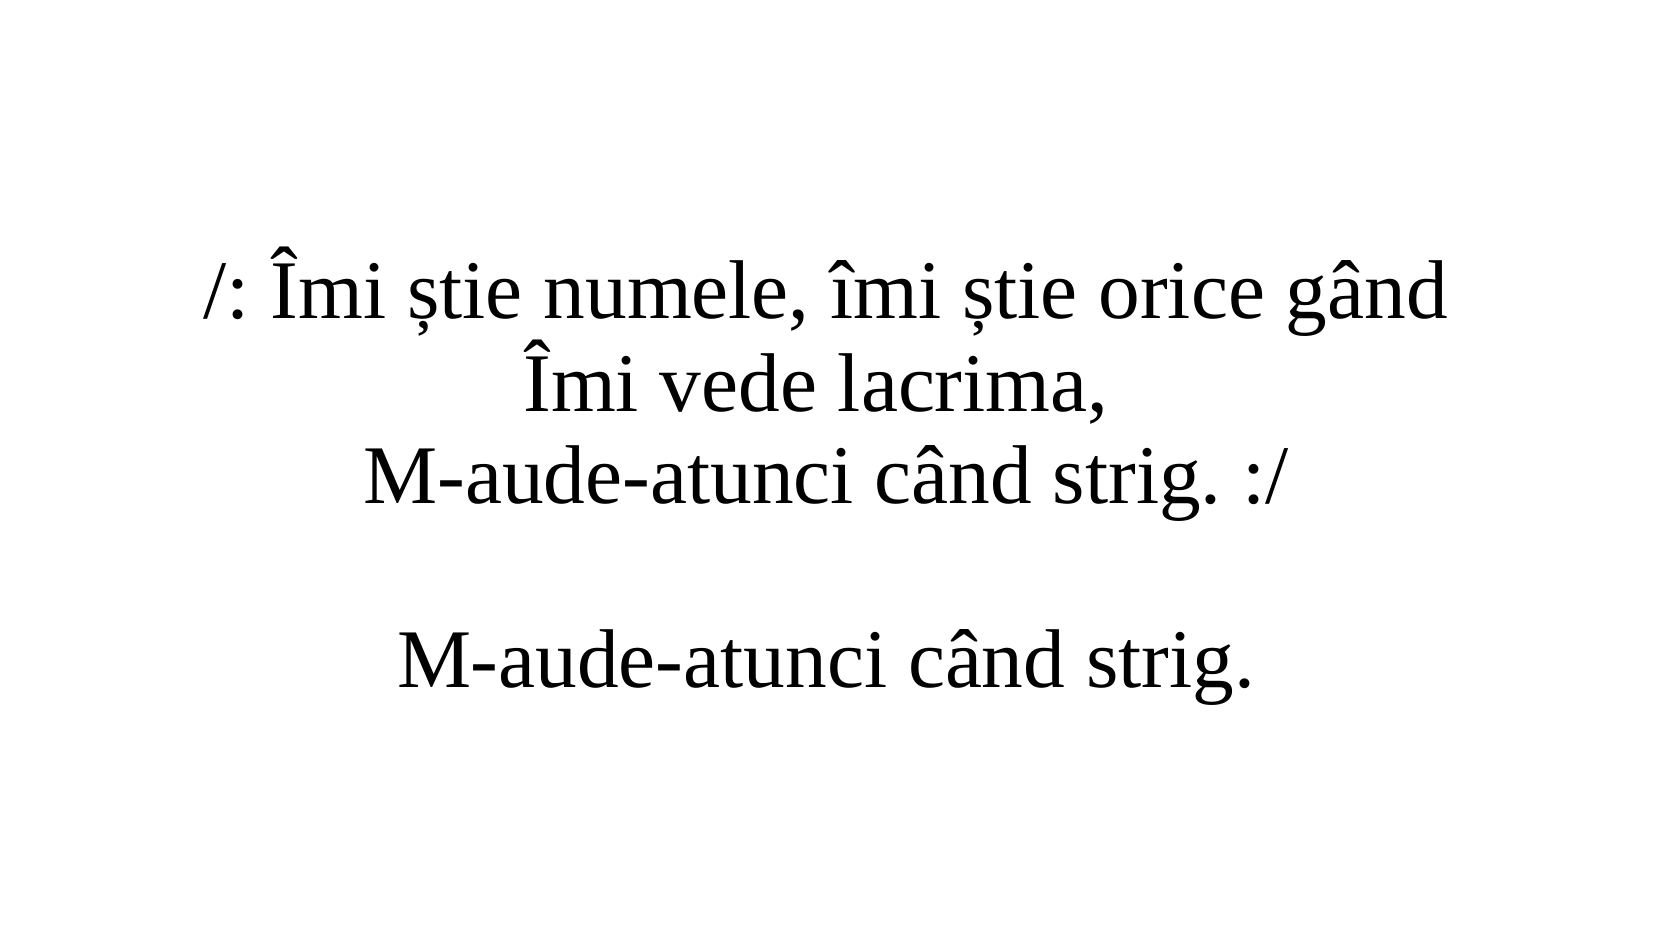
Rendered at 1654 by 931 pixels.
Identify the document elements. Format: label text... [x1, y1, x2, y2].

subtitle /: Îmi știe numele, îmi știe orice gând Îmi vede lacrima, M-aude-atunci când strig. :/ M-aude-atunci când strig. [165, 205, 1489, 745]
